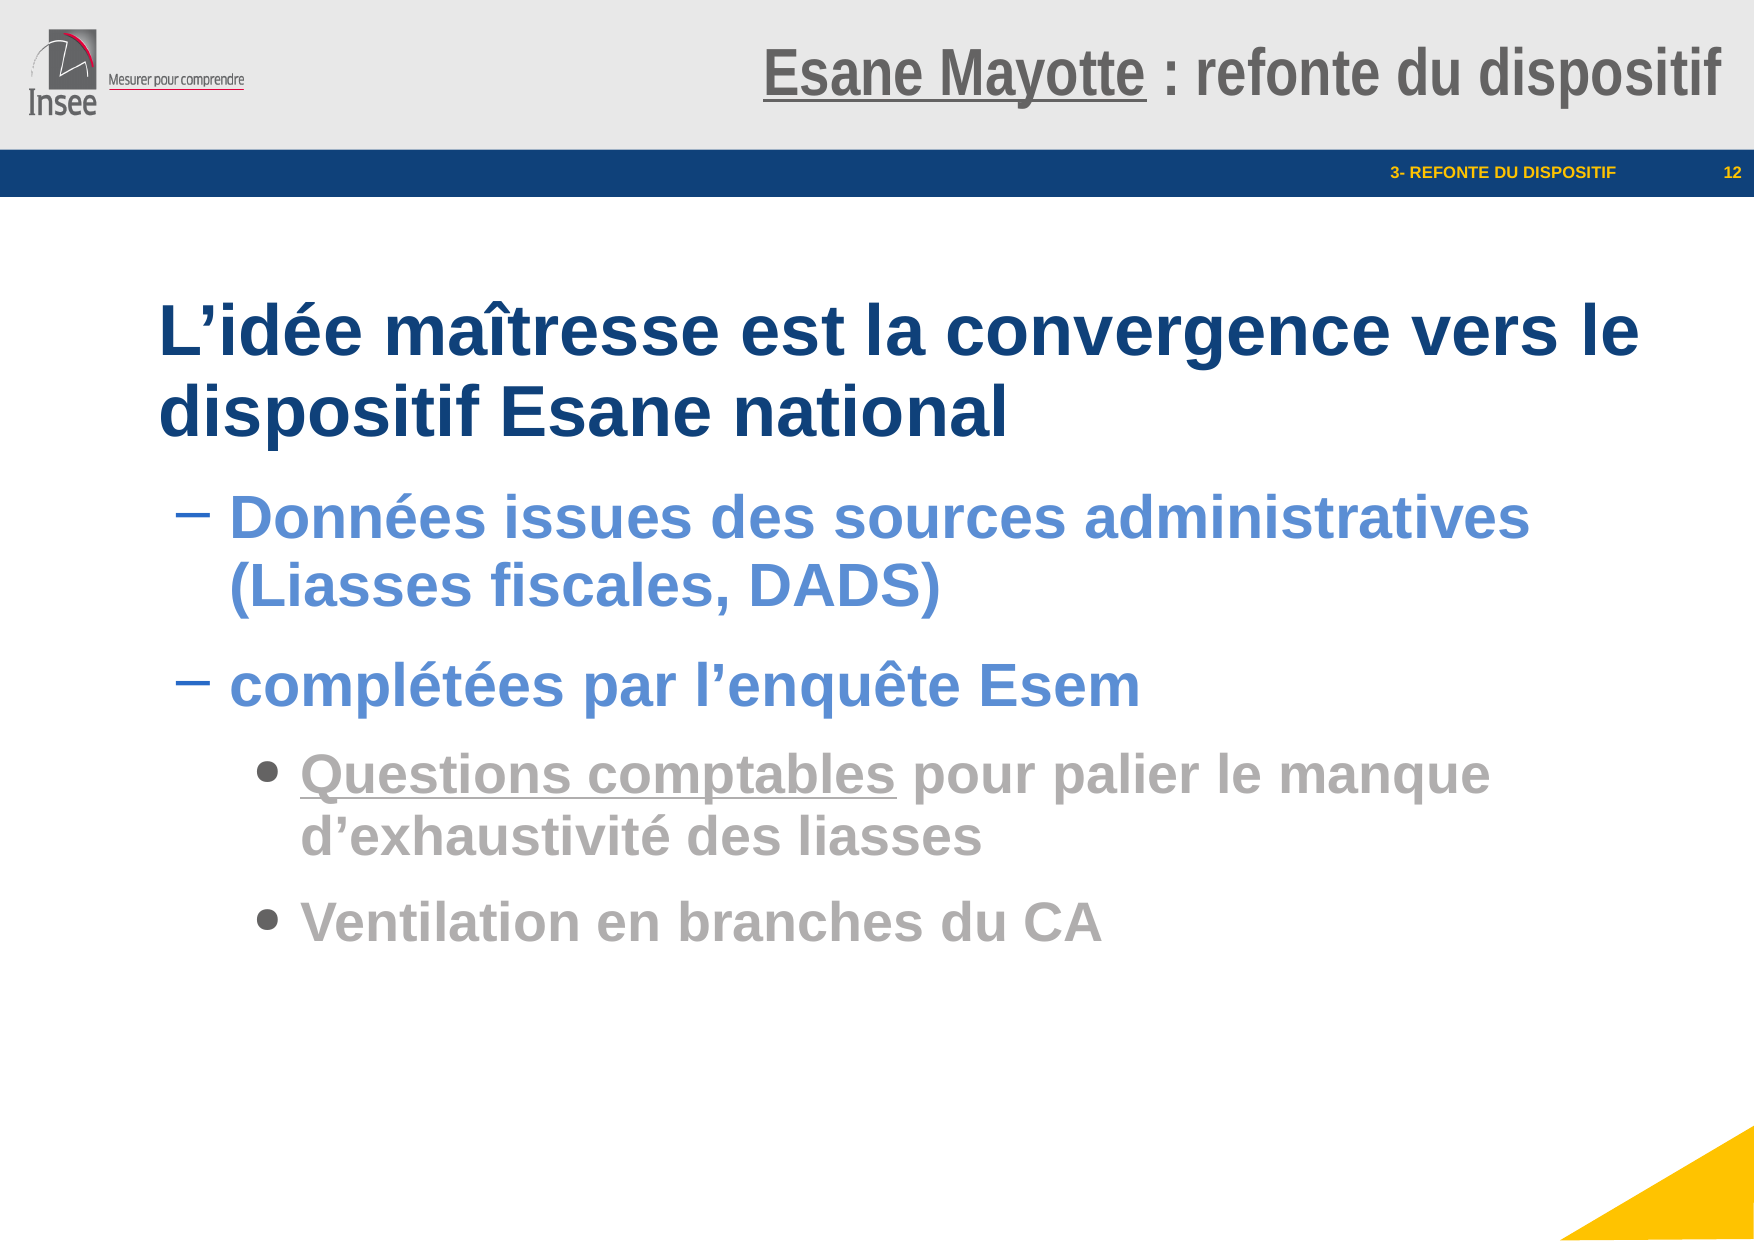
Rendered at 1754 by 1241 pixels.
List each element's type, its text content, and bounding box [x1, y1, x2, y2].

picture [25, 0, 244, 119]
title Esane Mayotte : refonte du dispositif [281, 0, 1723, 142]
list L’idée maîtresse est la convergence vers le dispositif Esane national Données issues des sources administratives (Liasses fiscales, DADS) complétées par l’enquête Esem Questions comptables pour palier le manque d’exhaustivité des liasses Ventilation en branches du CA [87, 290, 1667, 1148]
